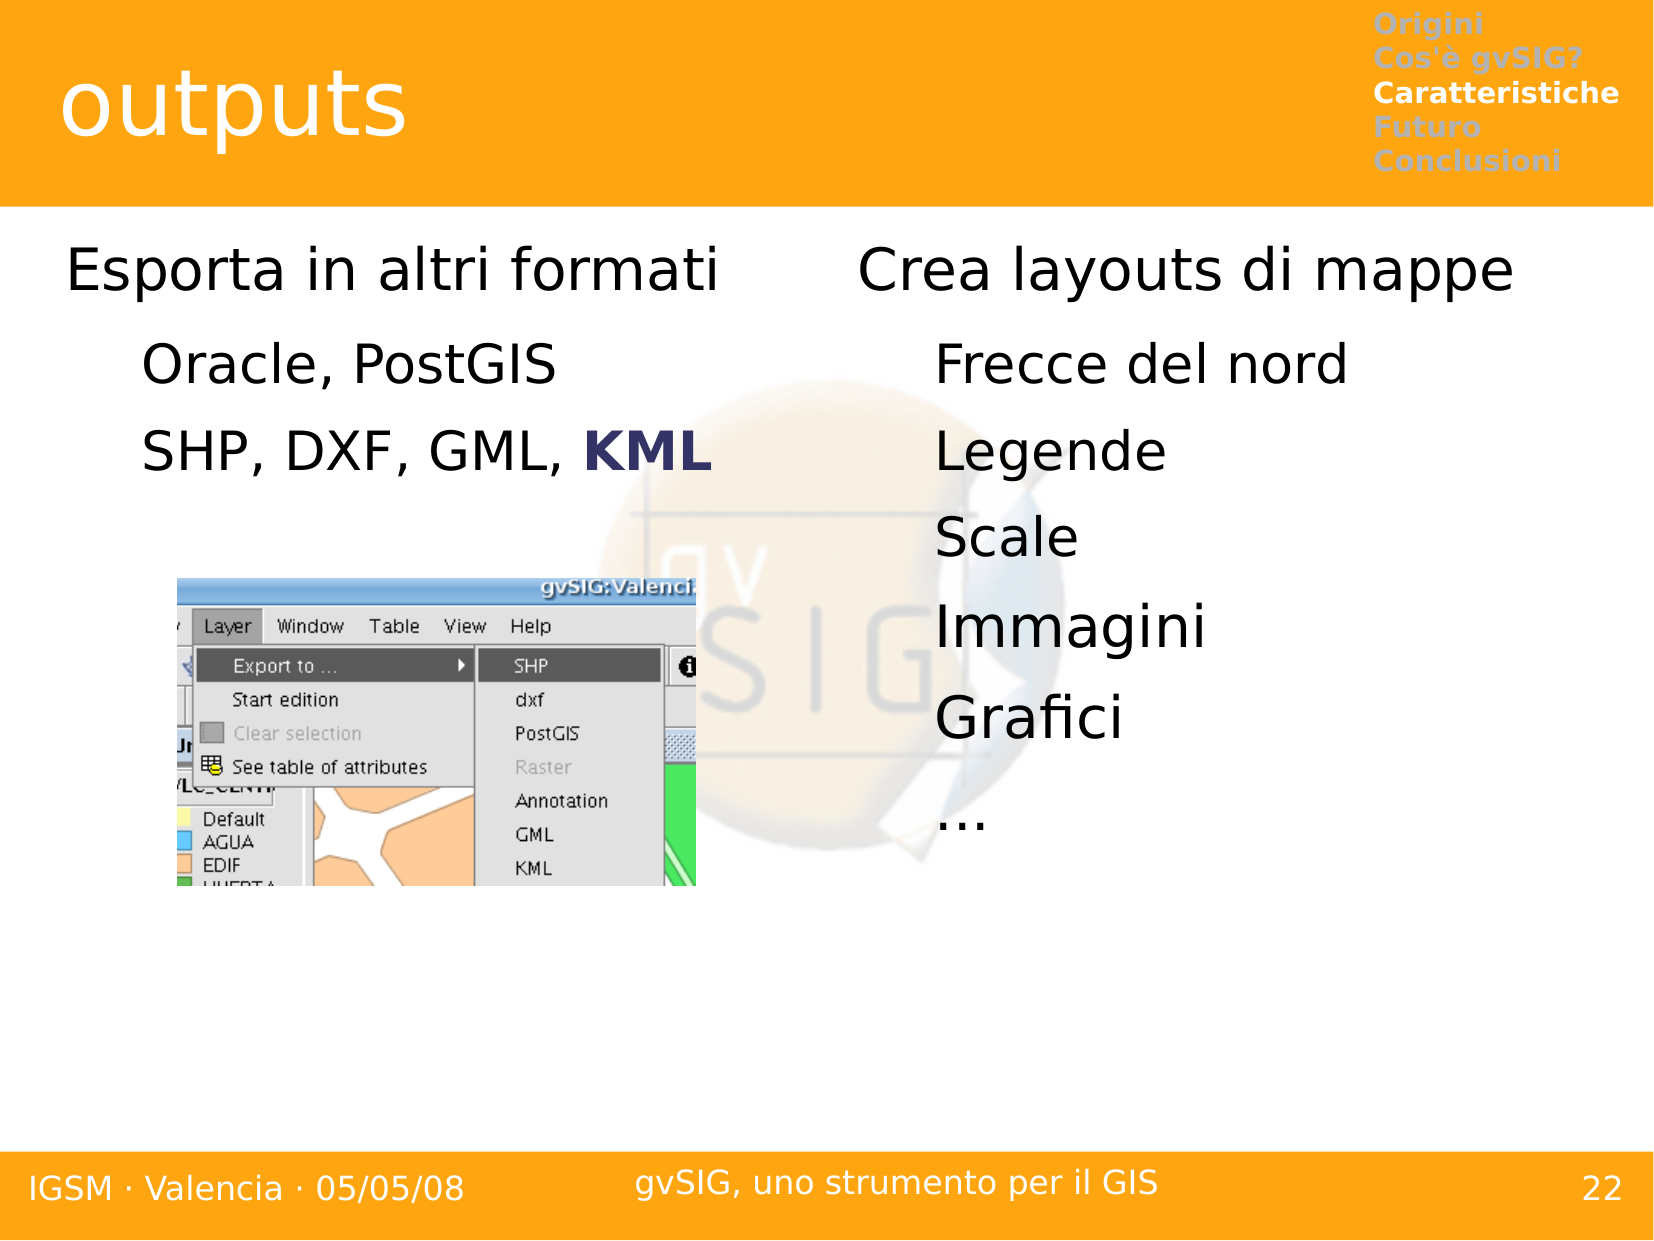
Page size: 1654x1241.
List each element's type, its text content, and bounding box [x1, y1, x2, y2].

text_box Origini Cos'è gvSIG? Caratteristiche Futuro Conclusioni [1358, 0, 1654, 207]
list Esporta in altri formati Oracle, PostGIS SHP, DXF, GML, KML [47, 236, 803, 1123]
picture [177, 578, 696, 886]
title outputs [59, 29, 1358, 178]
list Crea layouts di mappe Frecce del nord Legende Scale Immagini Grafici ... [840, 236, 1596, 1108]
